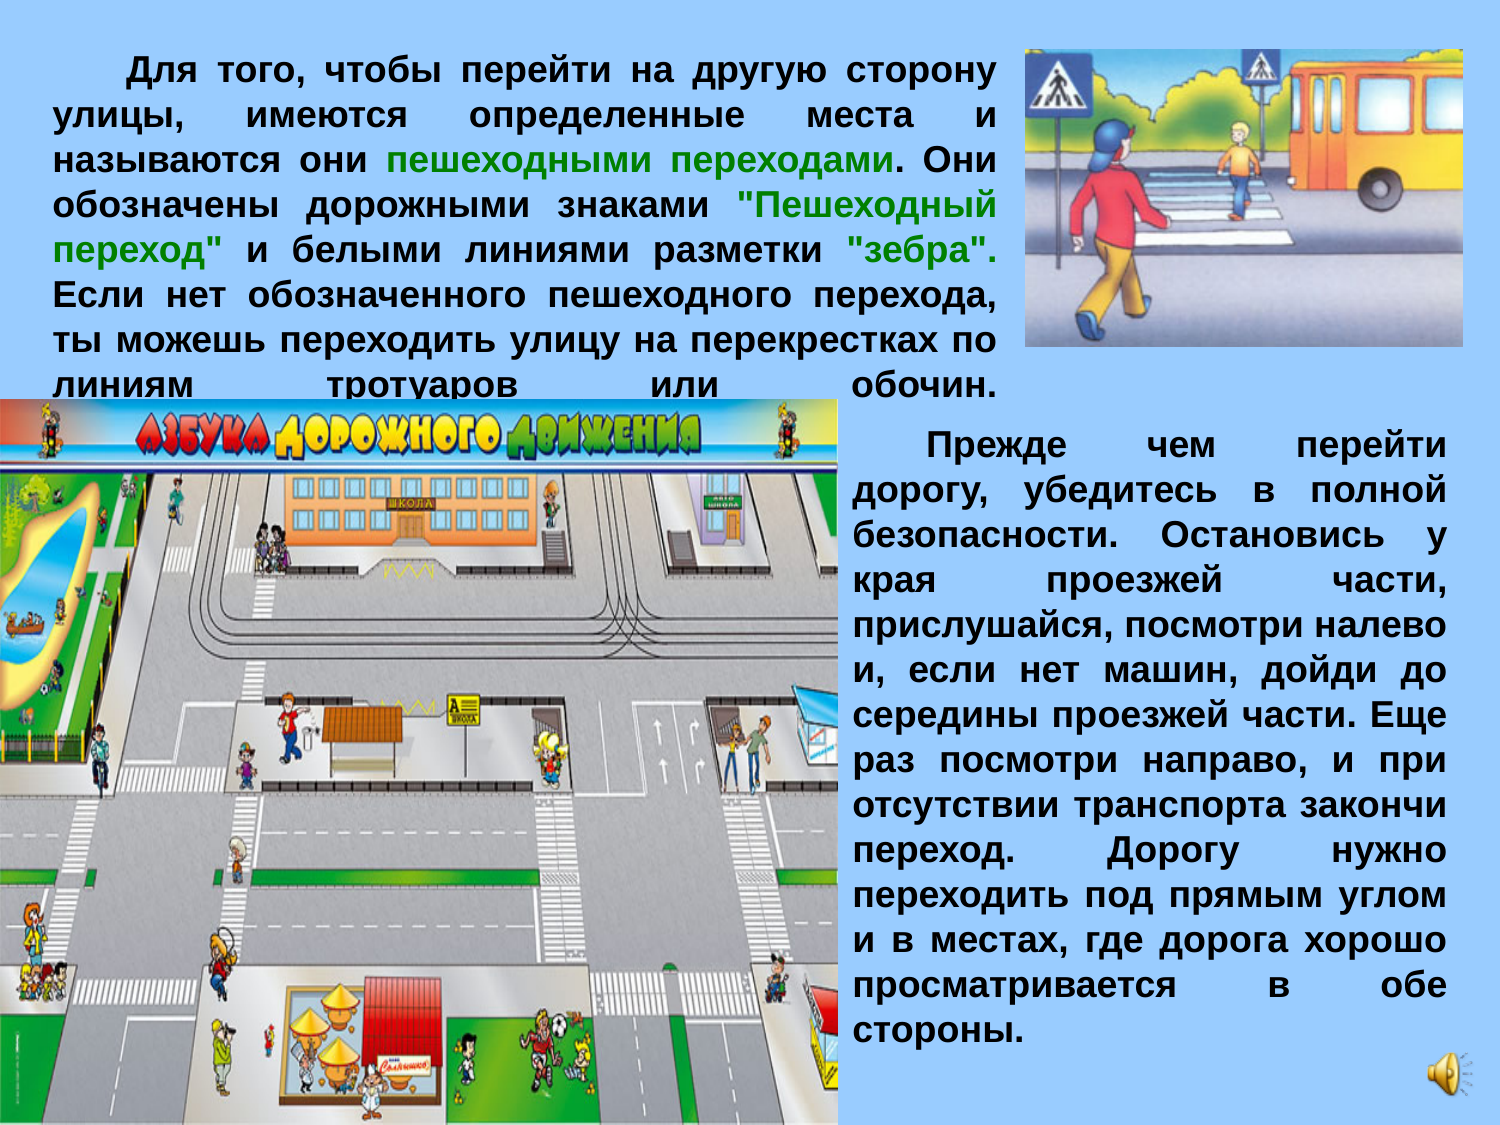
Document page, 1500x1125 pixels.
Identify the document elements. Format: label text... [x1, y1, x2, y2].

text_box Для того, чтобы перейти на другую сторону улицы, имеются определенные места и называются они пешеходными переходами. Они обозначены дорожными знаками "Пешеходный переход" и белыми линиями разметки "зебра". Если нет обозначенного пешеходного перехода, ты можешь переходить улицу на перекрестках по линиям тротуаров или обочин. [37, 37, 1013, 412]
picture [0, 399, 838, 1125]
picture [1025, 49, 1463, 347]
picture [1426, 1051, 1477, 1102]
text_box Прежде чем перейти дорогу, убедитесь в полной безопасности. Остановись у края проезжей части, прислушайся, посмотри налево и, если нет машин, дойди до середины проезжей части. Еще раз посмотри направо, и при отсутствии транспорта закончи переход. Дорогу нужно переходить под прямым углом и в местах, где дорога хорошо просматривается в обе стороны. [838, 412, 1463, 1125]
